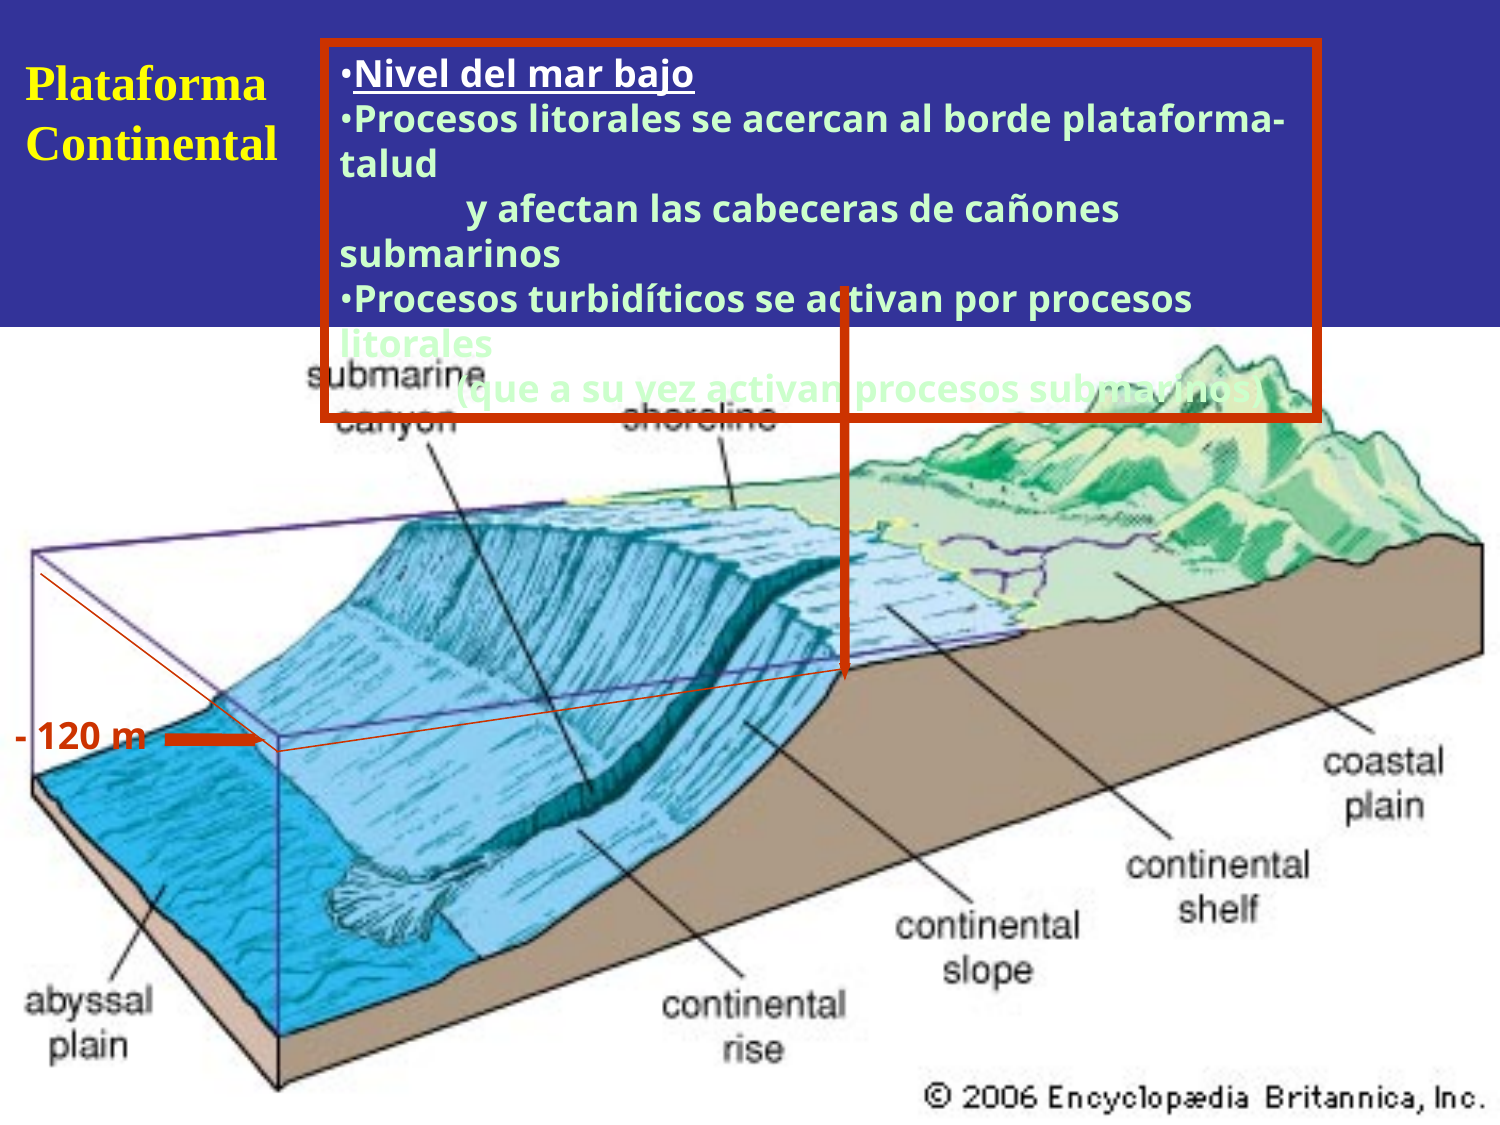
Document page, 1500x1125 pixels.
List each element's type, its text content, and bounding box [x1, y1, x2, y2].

text_box Nivel del mar bajo Procesos litorales se acercan al borde plataforma-talud y afectan las cabeceras de cañones submarinos Procesos turbidíticos se activan por procesos litorales (que a su vez activan procesos submarinos) [324, 42, 1317, 419]
picture [0, 327, 1500, 1125]
text_box - 120 m [0, 704, 163, 765]
text_box Plataforma Continental [10, 42, 297, 179]
picture [0, 327, 840, 750]
